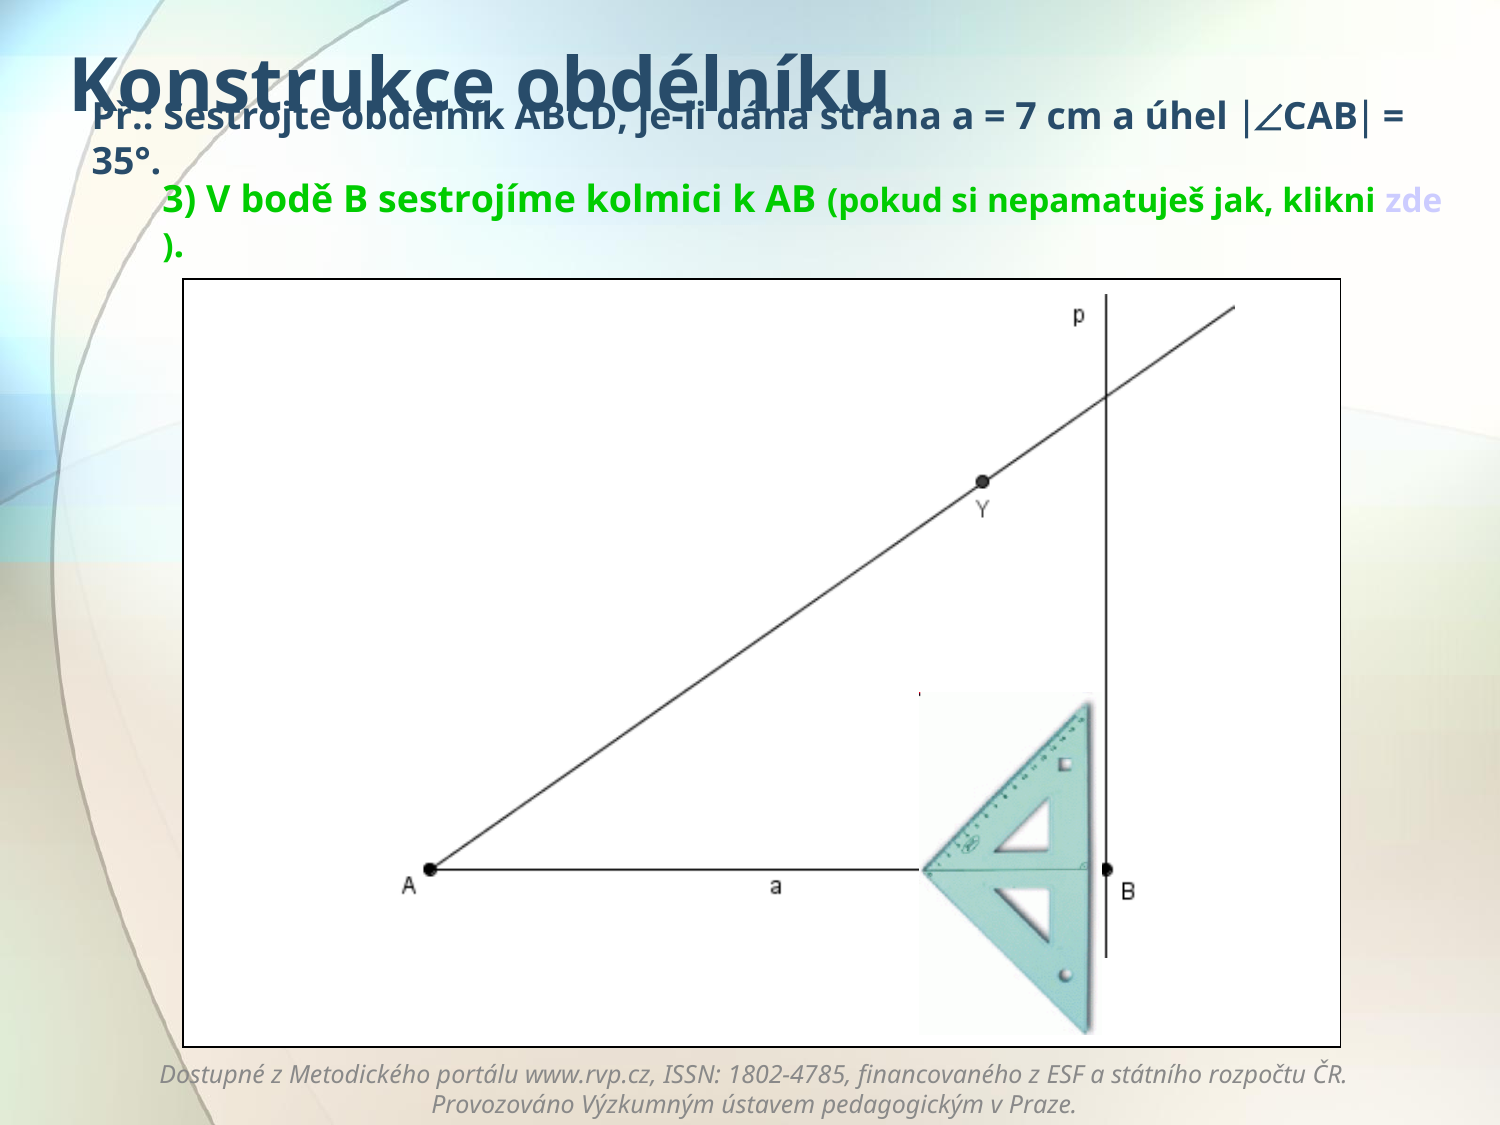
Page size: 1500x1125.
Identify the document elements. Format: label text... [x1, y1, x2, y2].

picture [0, 0, 1500, 1125]
text_box Př.: Sestrojte obdélník ABCD, je-li dána strana a = 7 cm a úhel CAB = 35°. [76, 90, 1459, 185]
title Konstrukce obdélníku [53, 38, 1388, 142]
text_box [183, 278, 1341, 1047]
text_box 3) V bodě B sestrojíme kolmici k AB (pokud si nepamatuješ jak, klikni zde). [147, 172, 1459, 267]
